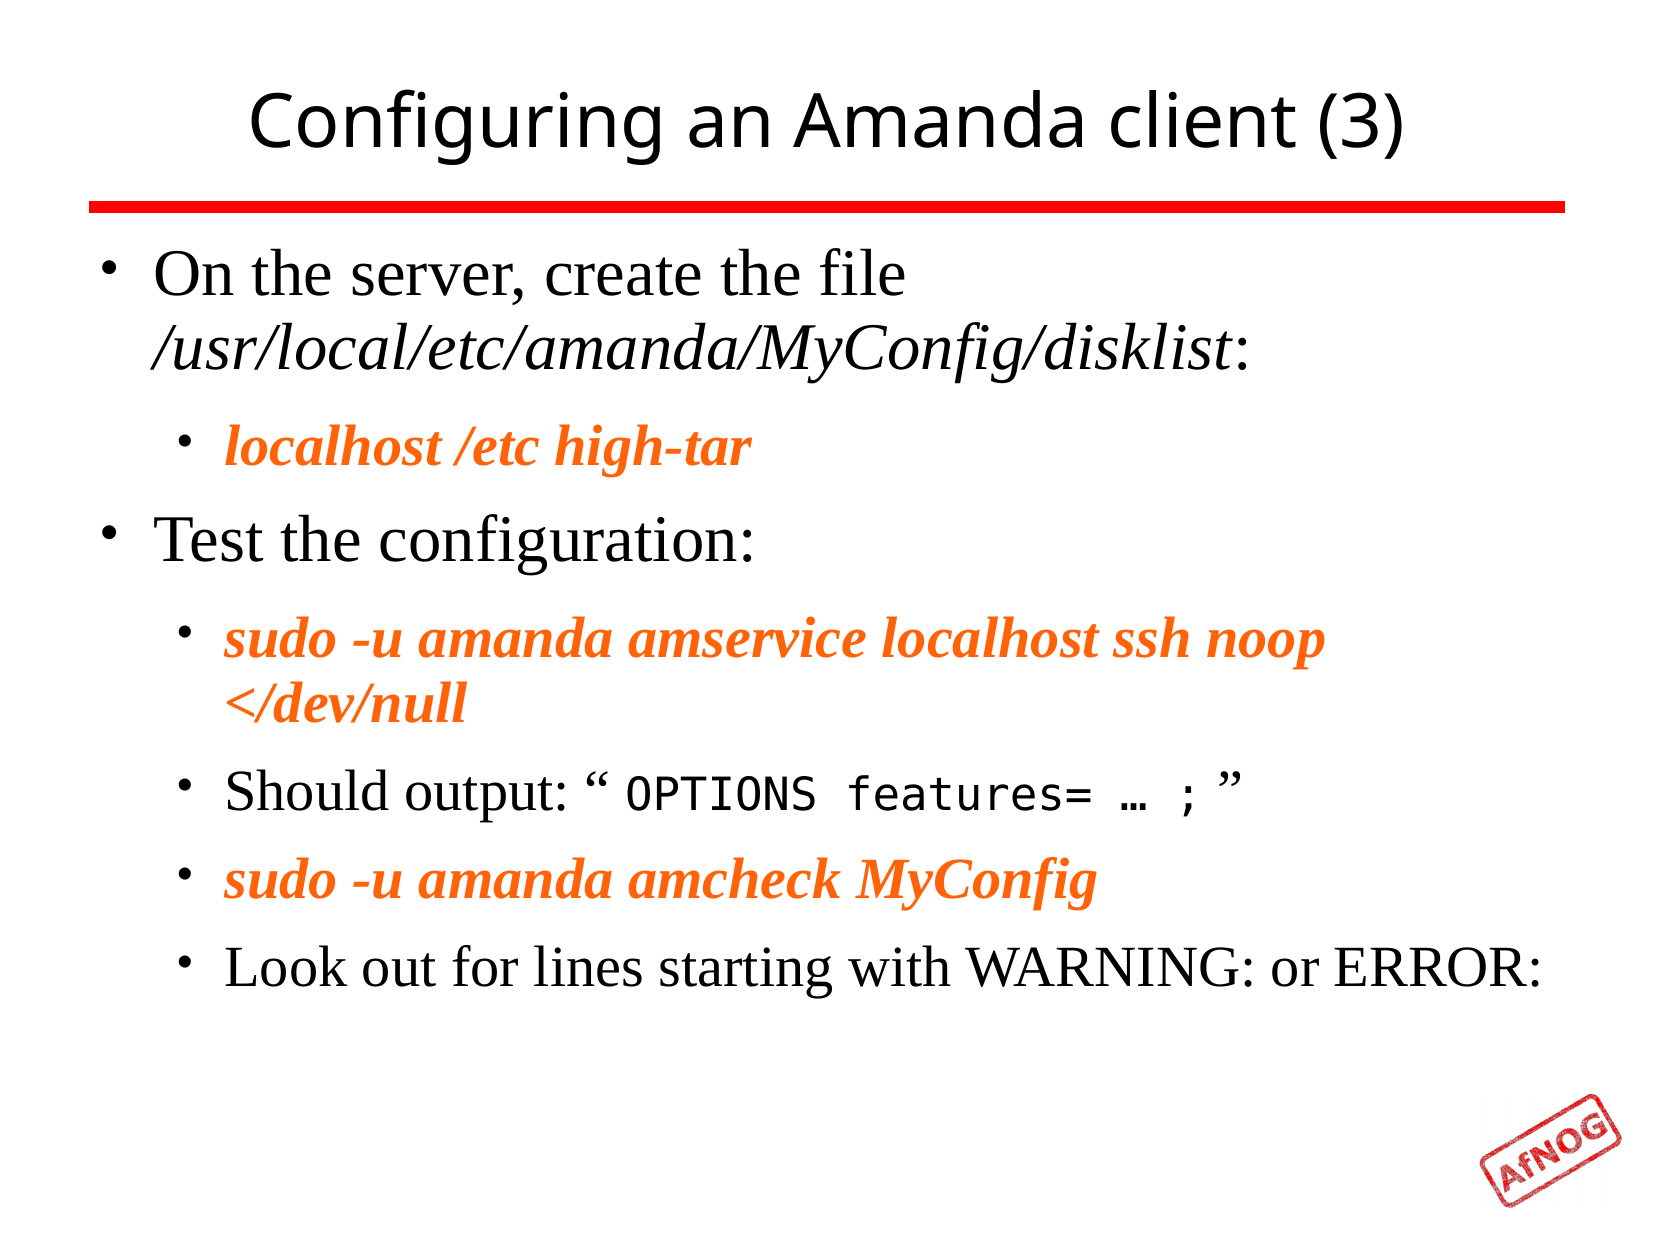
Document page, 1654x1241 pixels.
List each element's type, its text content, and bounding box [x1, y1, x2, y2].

title Configuring an Amanda client (3) [88, 29, 1565, 207]
list On the server, create the file /usr/local/etc/amanda/MyConfig/disklist: localhost /etc high-tar Test the configuration: sudo -u amanda amservice localhost ssh noop </dev/null Should output: “ OPTIONS features= … ; ” sudo -u amanda amcheck MyConfig Look out for lines starting with WARNING: or ERROR: [82, 236, 1571, 1123]
picture [1476, 1090, 1625, 1211]
